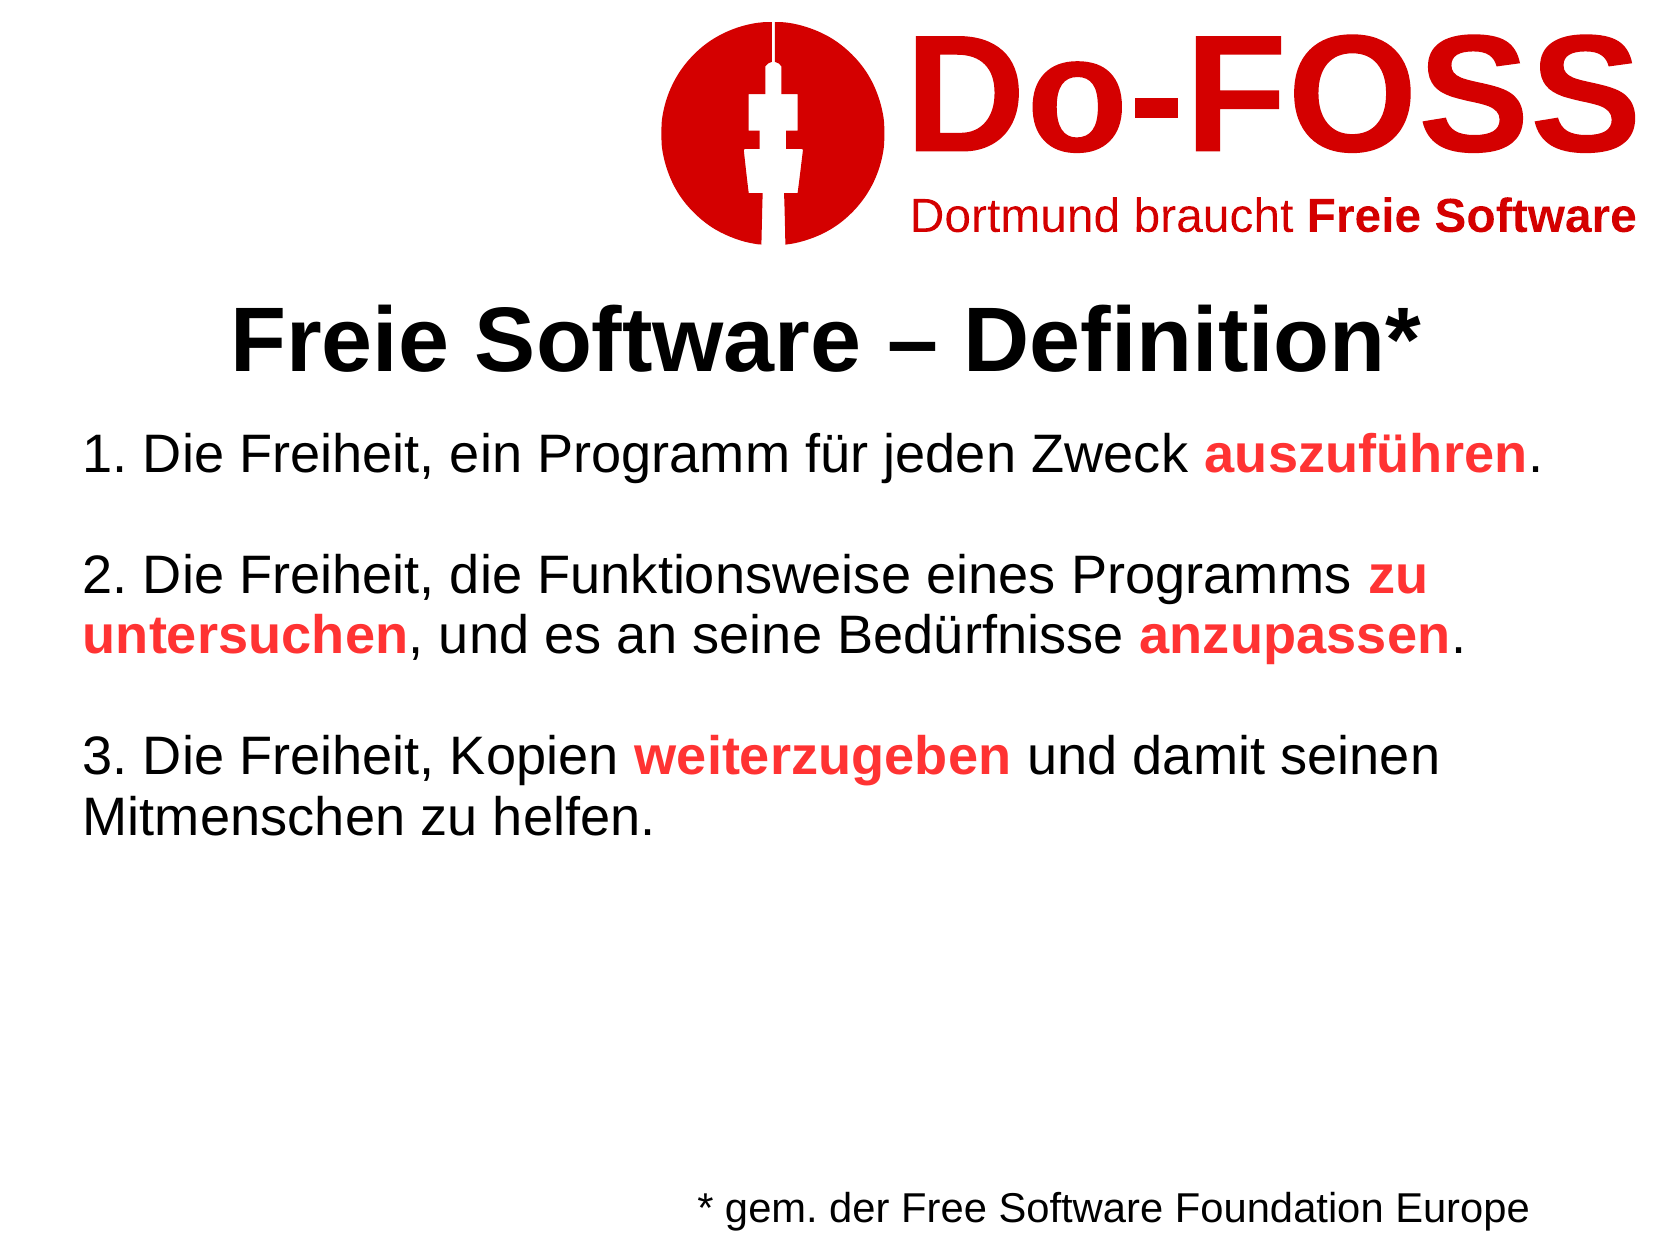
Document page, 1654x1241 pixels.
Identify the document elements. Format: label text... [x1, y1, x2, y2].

subtitle 1. Die Freiheit, ein Programm für jeden Zweck auszuführen. 2. Die Freiheit, die Funktionsweise eines Programms zu untersuchen, und es an seine Bedürfnisse anzupassen. 3. Die Freiheit, Kopien weiterzugeben und damit seinen Mitmenschen zu helfen. [82, 423, 1571, 1111]
title Freie Software – Definition* [82, 236, 1571, 423]
title * gem. der Free Software Foundation Europe [42, 1104, 1531, 1241]
